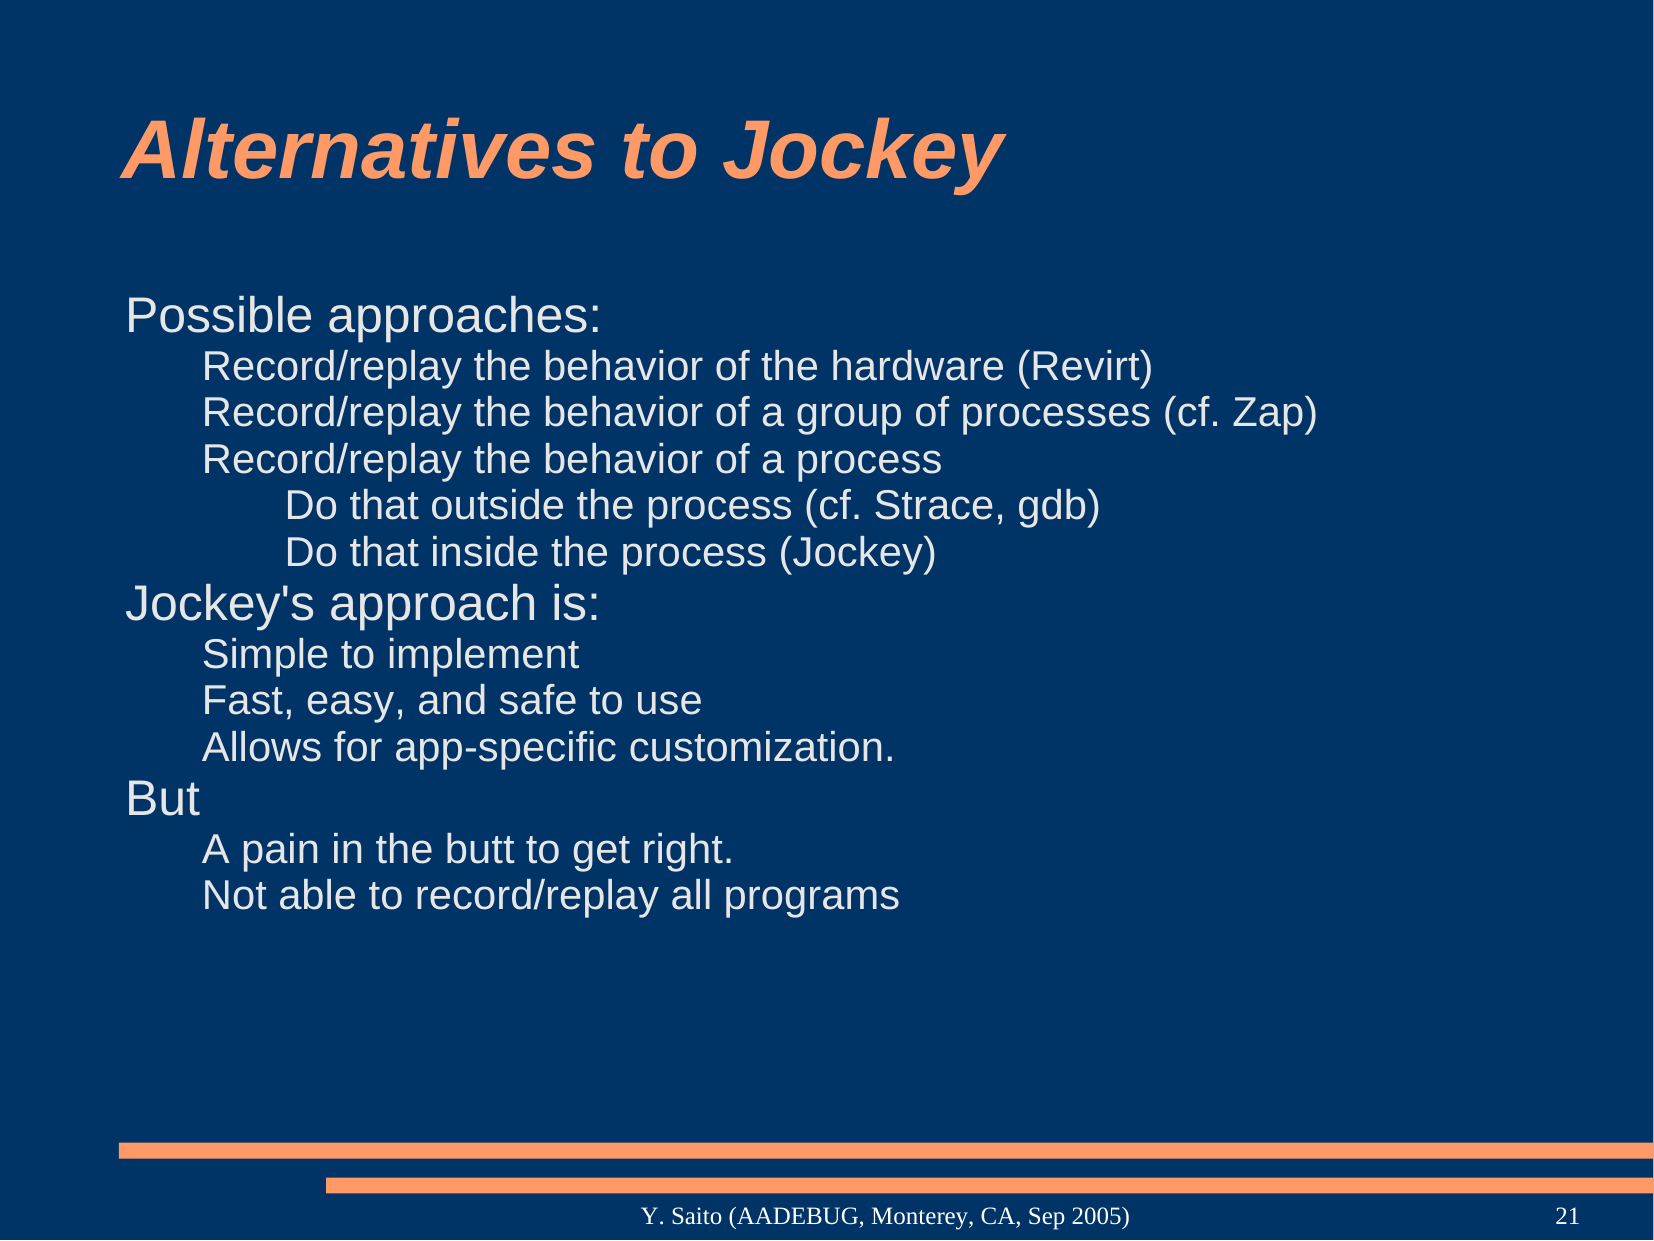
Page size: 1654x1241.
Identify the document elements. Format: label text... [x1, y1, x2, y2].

list Possible approaches: Record/replay the behavior of the hardware (Revirt) Record/replay the behavior of a group of processes (cf. Zap) Record/replay the behavior of a process Do that outside the process (cf. Strace, gdb) Do that inside the process (Jockey) Jockey's approach is: Simple to implement Fast, easy, and safe to use Allows for app-specific customization. But A pain in the butt to get right. Not able to record/replay all programs [107, 286, 1520, 1189]
title Alternatives to Jockey [121, 46, 1534, 254]
